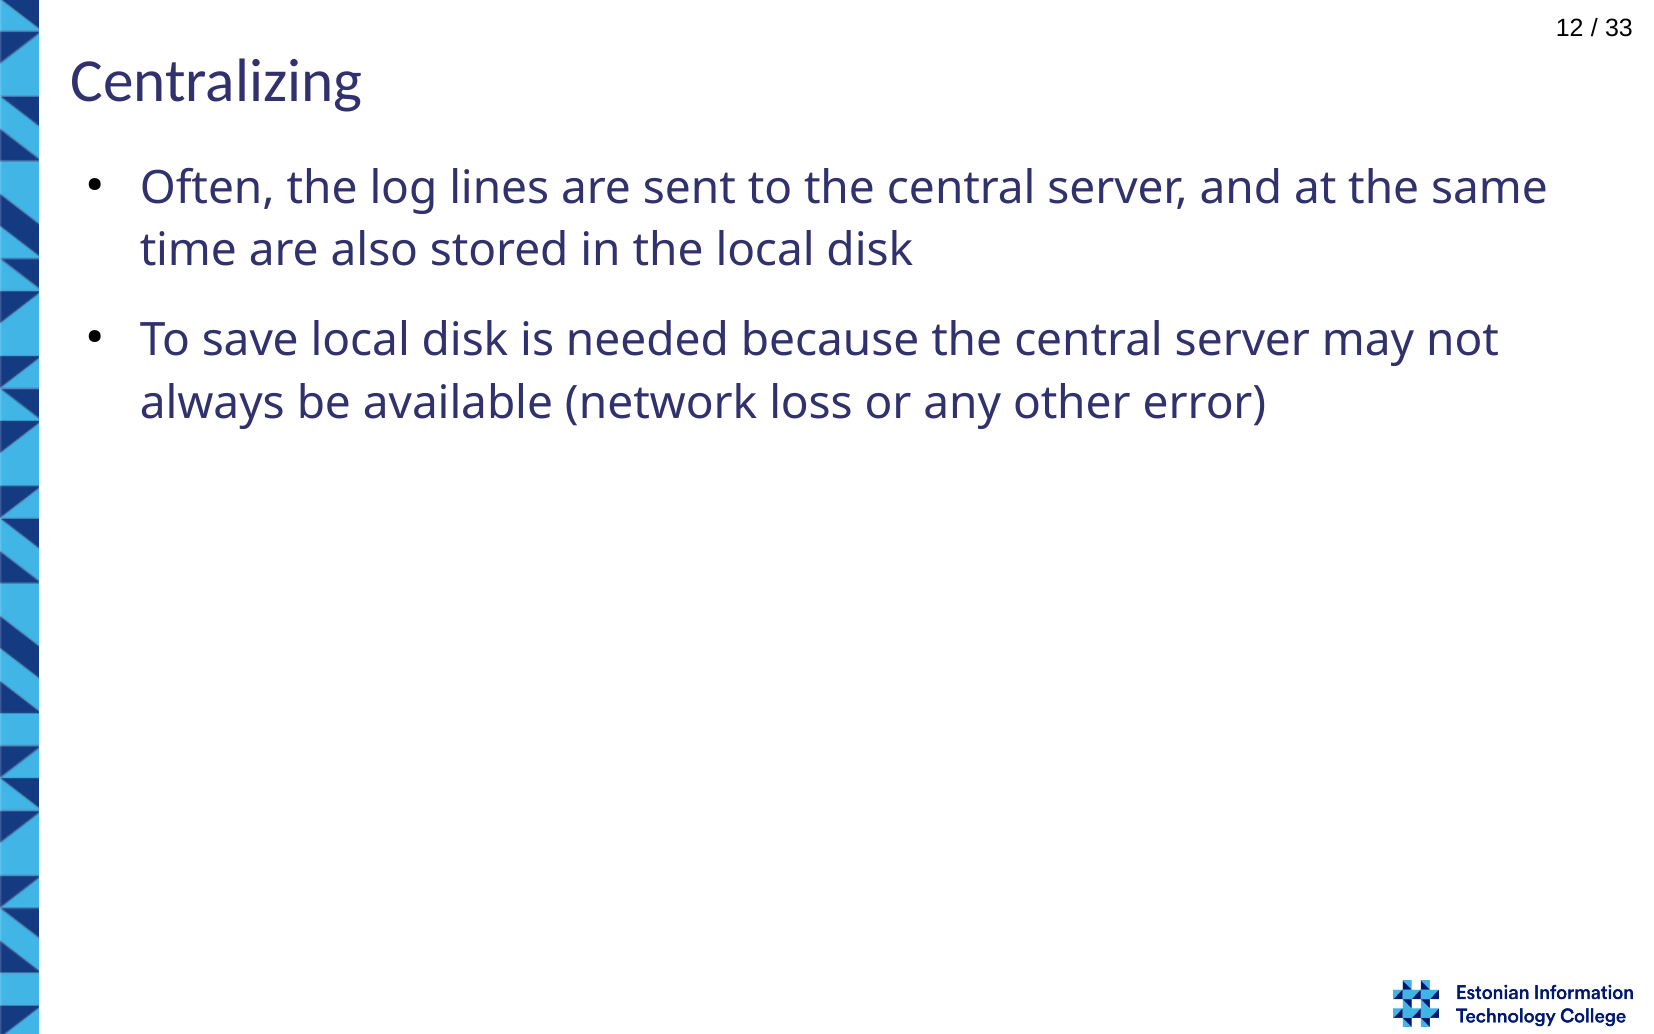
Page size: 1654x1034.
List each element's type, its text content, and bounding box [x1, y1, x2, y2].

picture [1393, 980, 1633, 1027]
list Often, the log lines are sent to the central server, and at the same time are also stored in the local disk To save local disk is needed because the central server may not always be available (network loss or any other error) [68, 153, 1630, 957]
title Centralizing [70, 41, 1630, 130]
